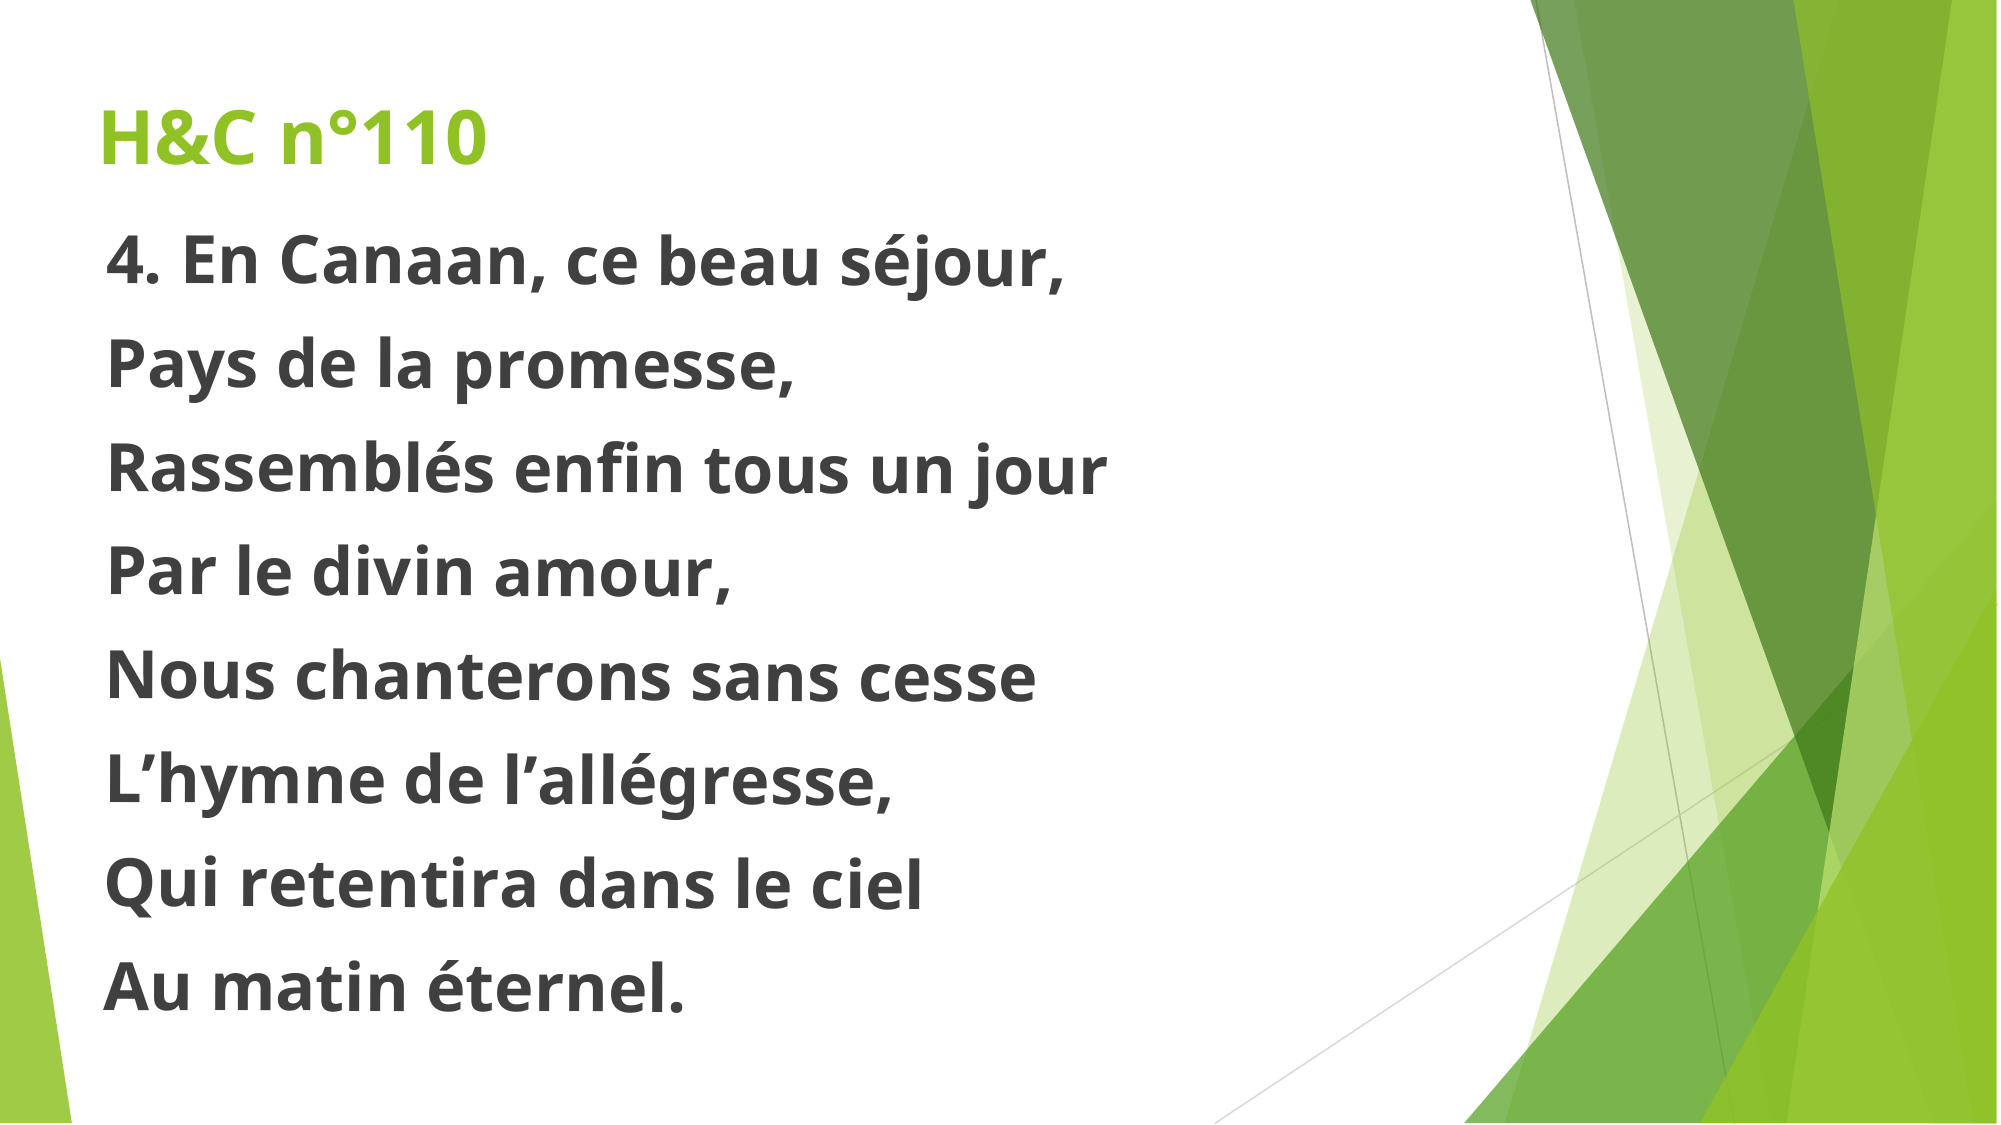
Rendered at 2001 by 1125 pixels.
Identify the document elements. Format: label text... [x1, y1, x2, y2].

text_box H&C n°110 [82, 82, 579, 189]
text_box 4. En Canaan, ce beau séjour, Pays de la promesse, Rassemblés enfin tous un jour Par le divin amour, Nous chanterons sans cesse L’hymne de l’allégresse, Qui retentira dans le ciel Au matin éternel. [88, 197, 1958, 1086]
